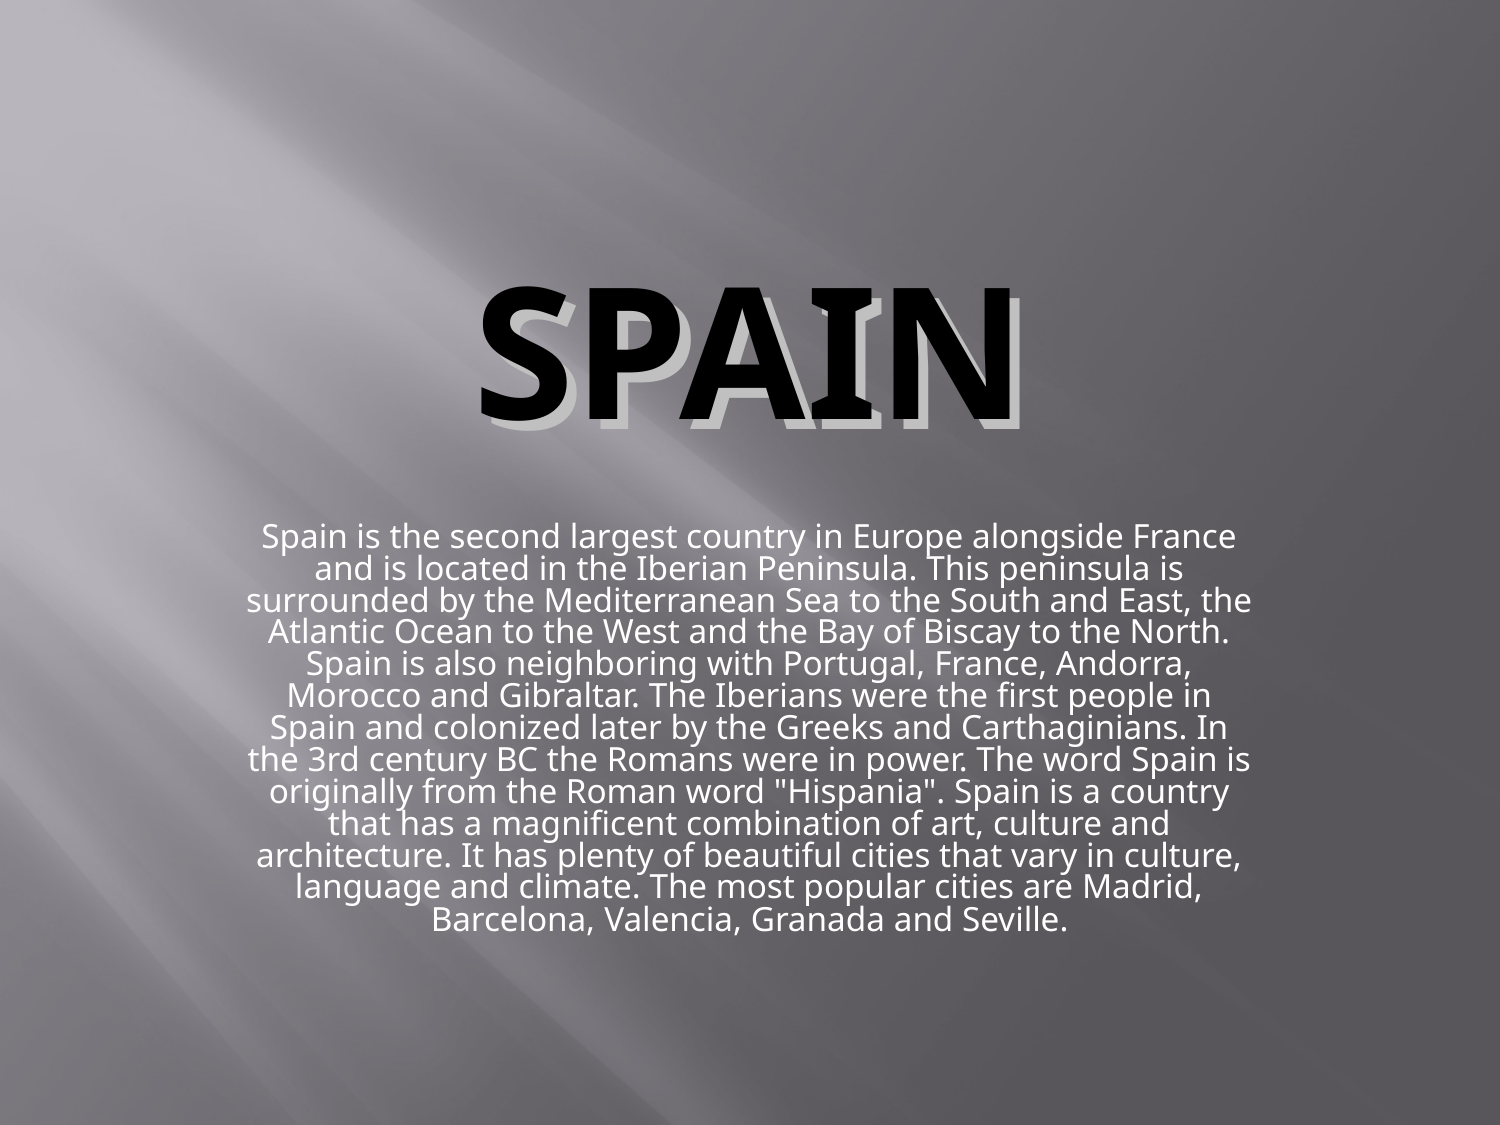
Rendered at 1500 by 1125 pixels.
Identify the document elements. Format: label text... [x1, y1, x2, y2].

subtitle Spain is the second largest country in Europe alongside France and is located in the Iberian Peninsula. This peninsula is surrounded by the Mediterranean Sea to the South and East, the Atlantic Ocean to the West and the Bay of Biscay to the North. Spain is also neighboring with Portugal, France, Andorra, Morocco and Gibraltar. The Iberians were the first people in Spain and colonized later by the Greeks and Carthaginians. In the 3rd century BC the Romans were in power. The word Spain is originally from the Roman word "Hispania". Spain is a country that has a magnificent combination of art, culture and architecture. It has plenty of beautiful cities that vary in culture, language and climate. The most popular cities are Madrid, Barcelona, ​​Valencia, Granada and Seville. [225, 515, 1276, 1000]
title SPAIN [112, 160, 1388, 457]
